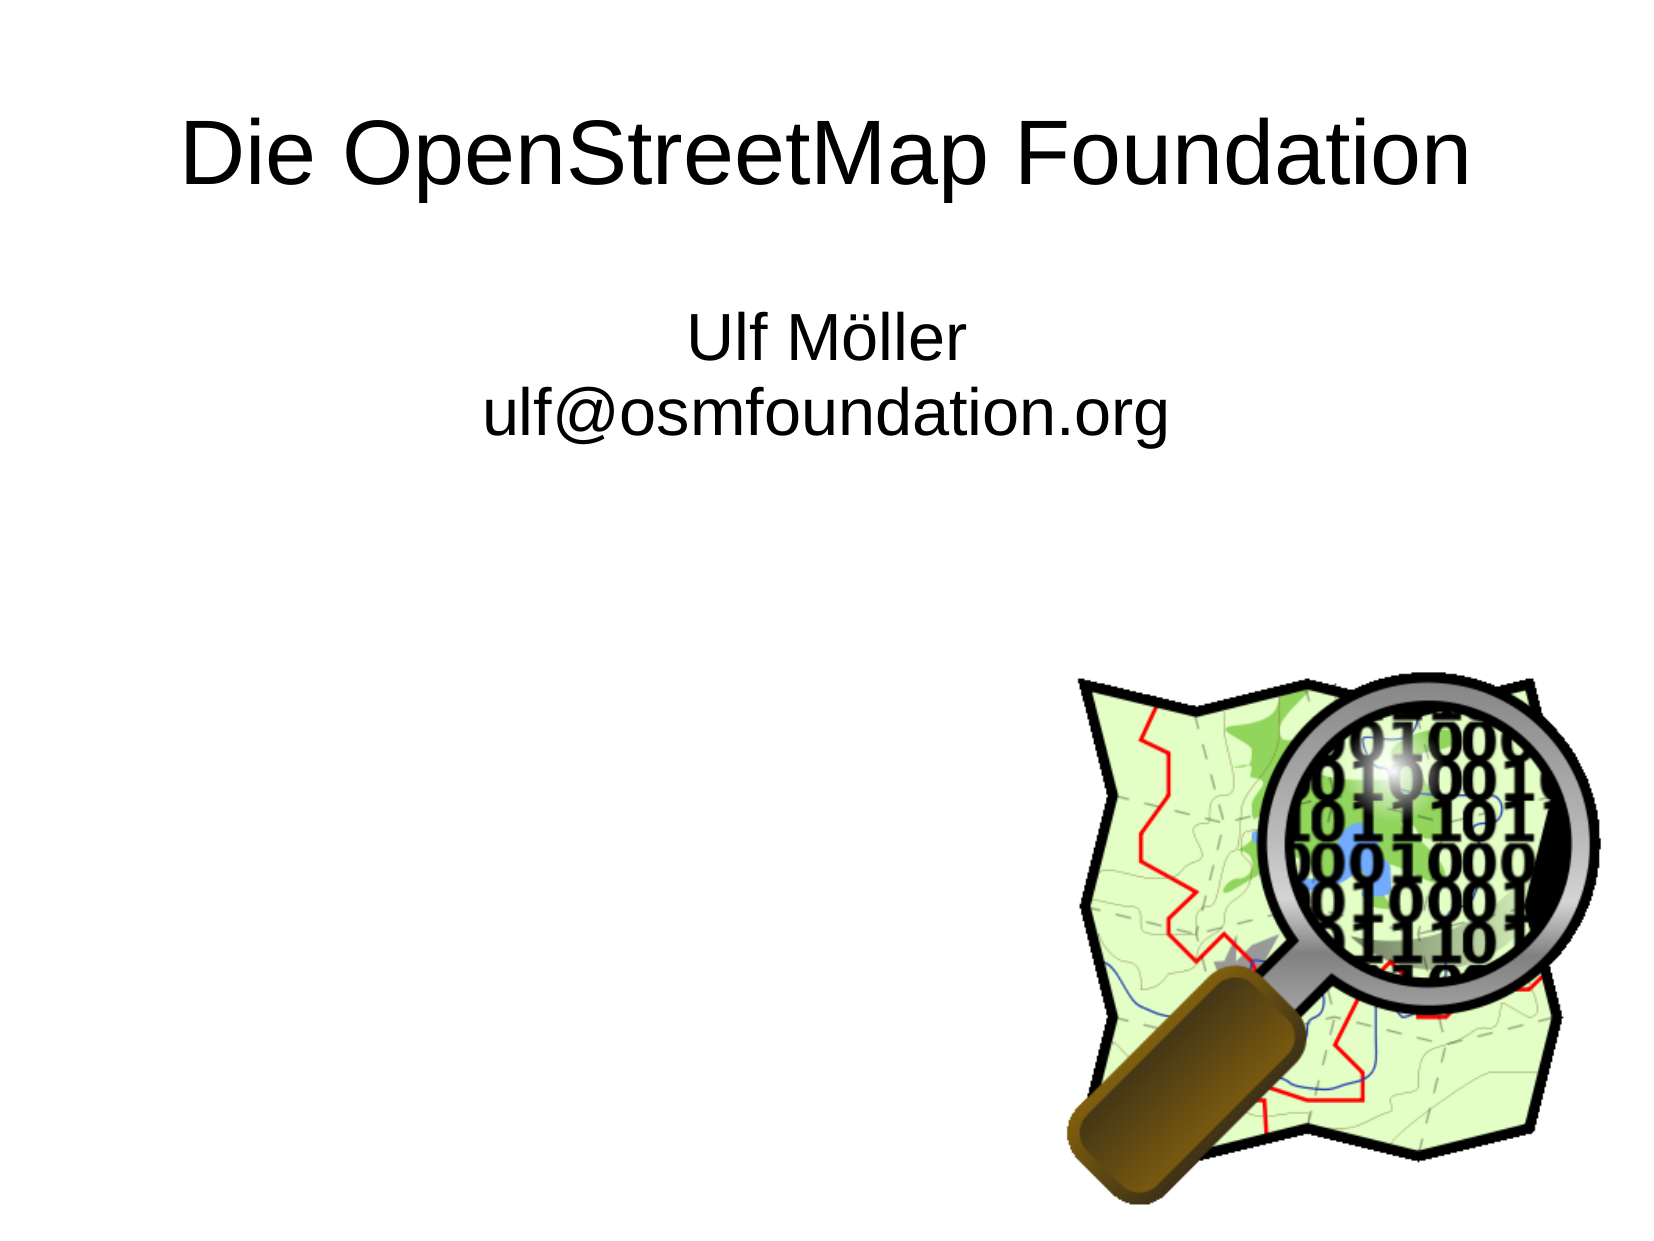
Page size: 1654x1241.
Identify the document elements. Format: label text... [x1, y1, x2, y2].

subtitle Ulf Möller ulf@osmfoundation.org [82, 223, 1571, 526]
picture [1058, 657, 1612, 1211]
title Die OpenStreetMap Foundation [82, 49, 1571, 223]
